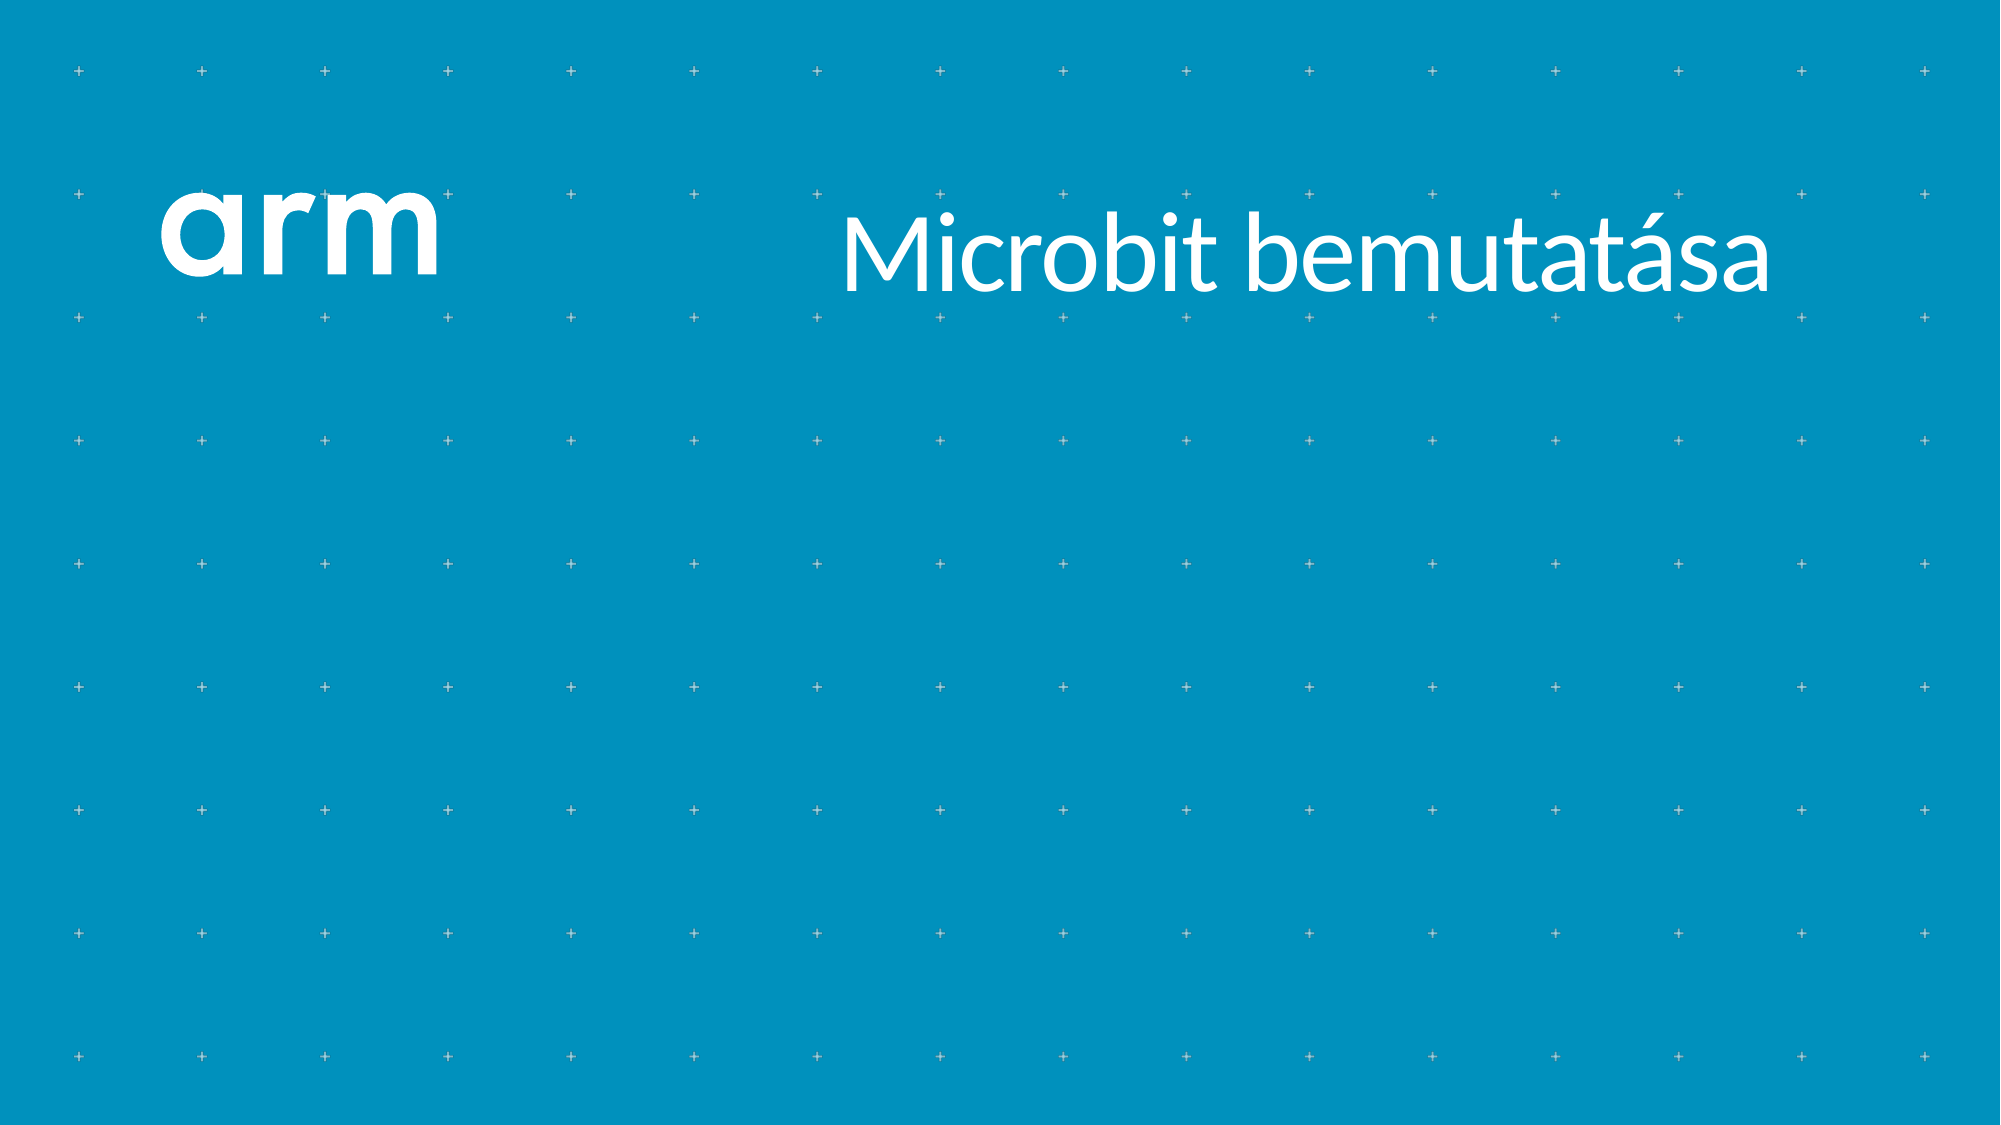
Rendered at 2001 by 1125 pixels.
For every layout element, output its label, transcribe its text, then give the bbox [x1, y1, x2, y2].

title Microbit bemutatása [838, 198, 1839, 448]
